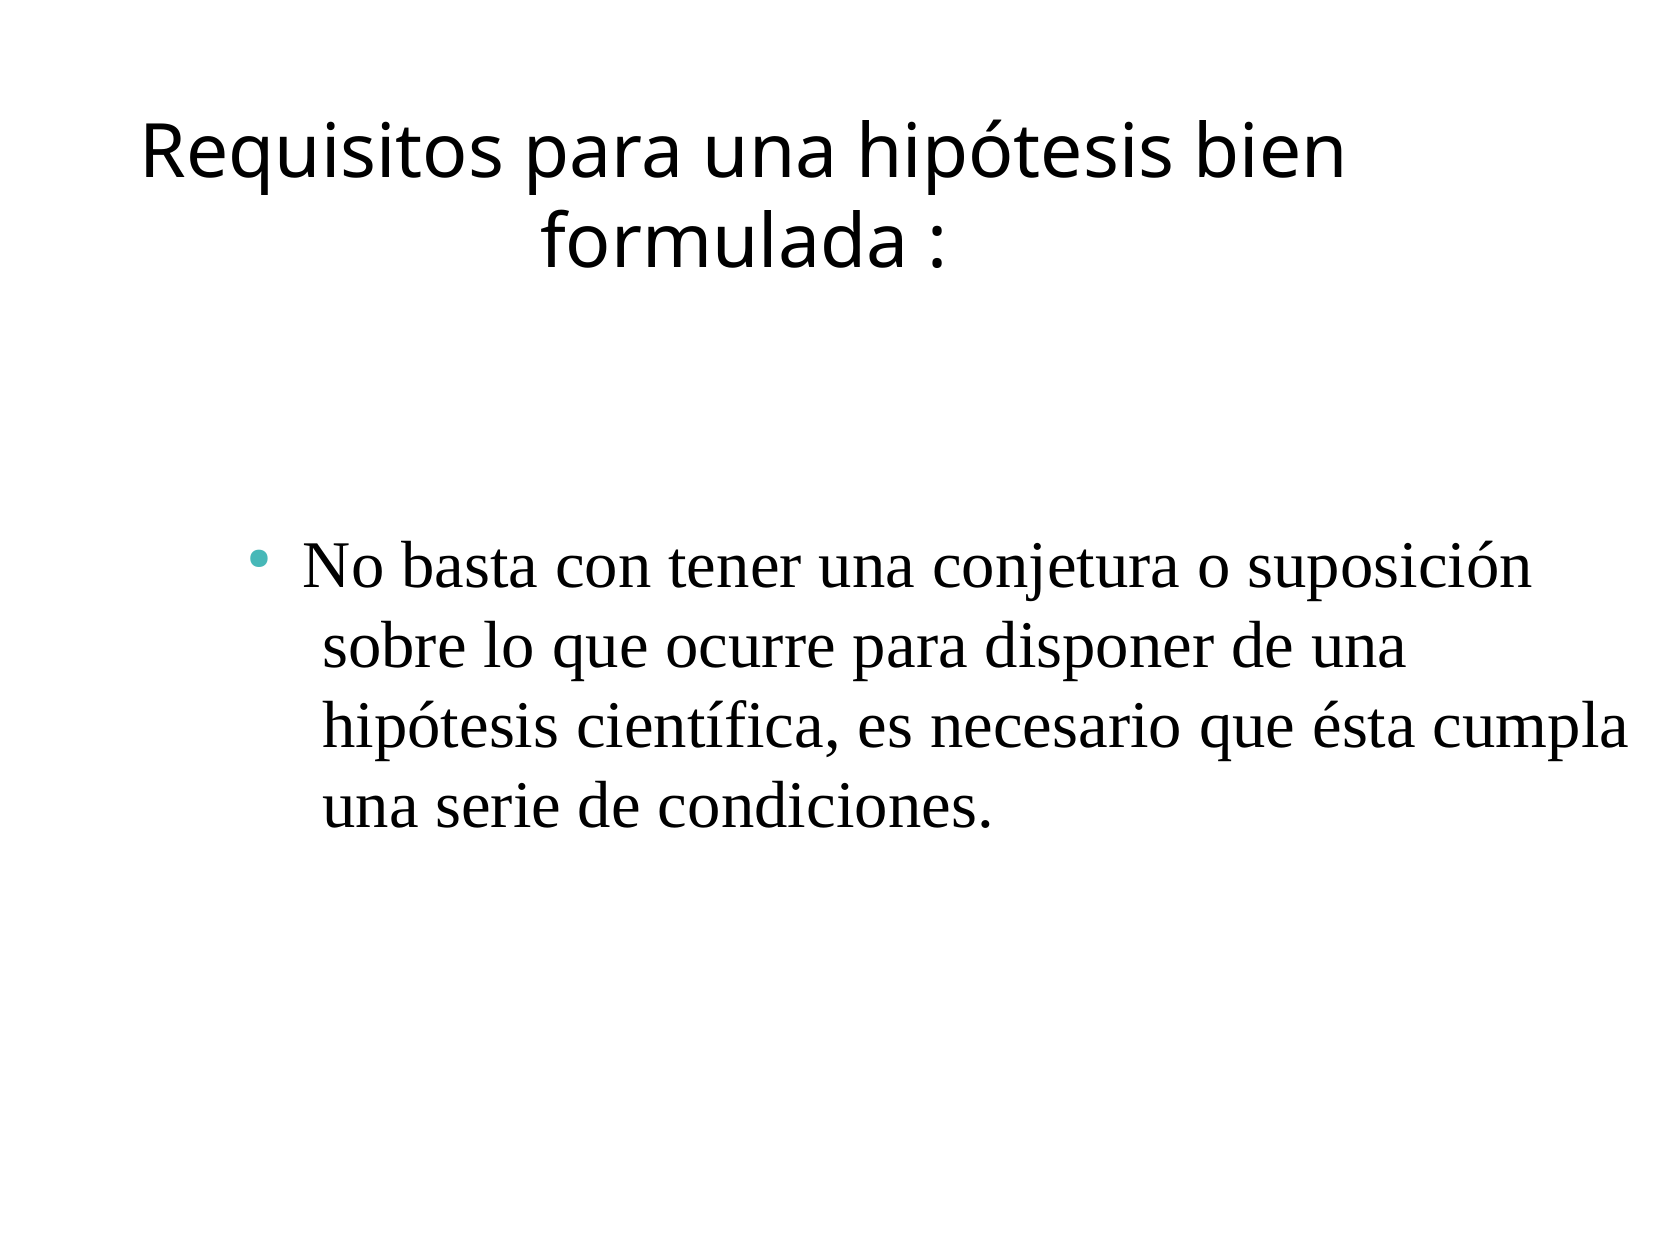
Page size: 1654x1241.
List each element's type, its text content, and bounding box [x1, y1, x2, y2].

list No basta con tener una conjetura o suposición sobre lo que ocurre para disponer de una hipótesis científica, es necesario que ésta cumpla una serie de condiciones. [230, 313, 1654, 1028]
title Requisitos para una hipótesis bien formulada : [0, 88, 1489, 296]
